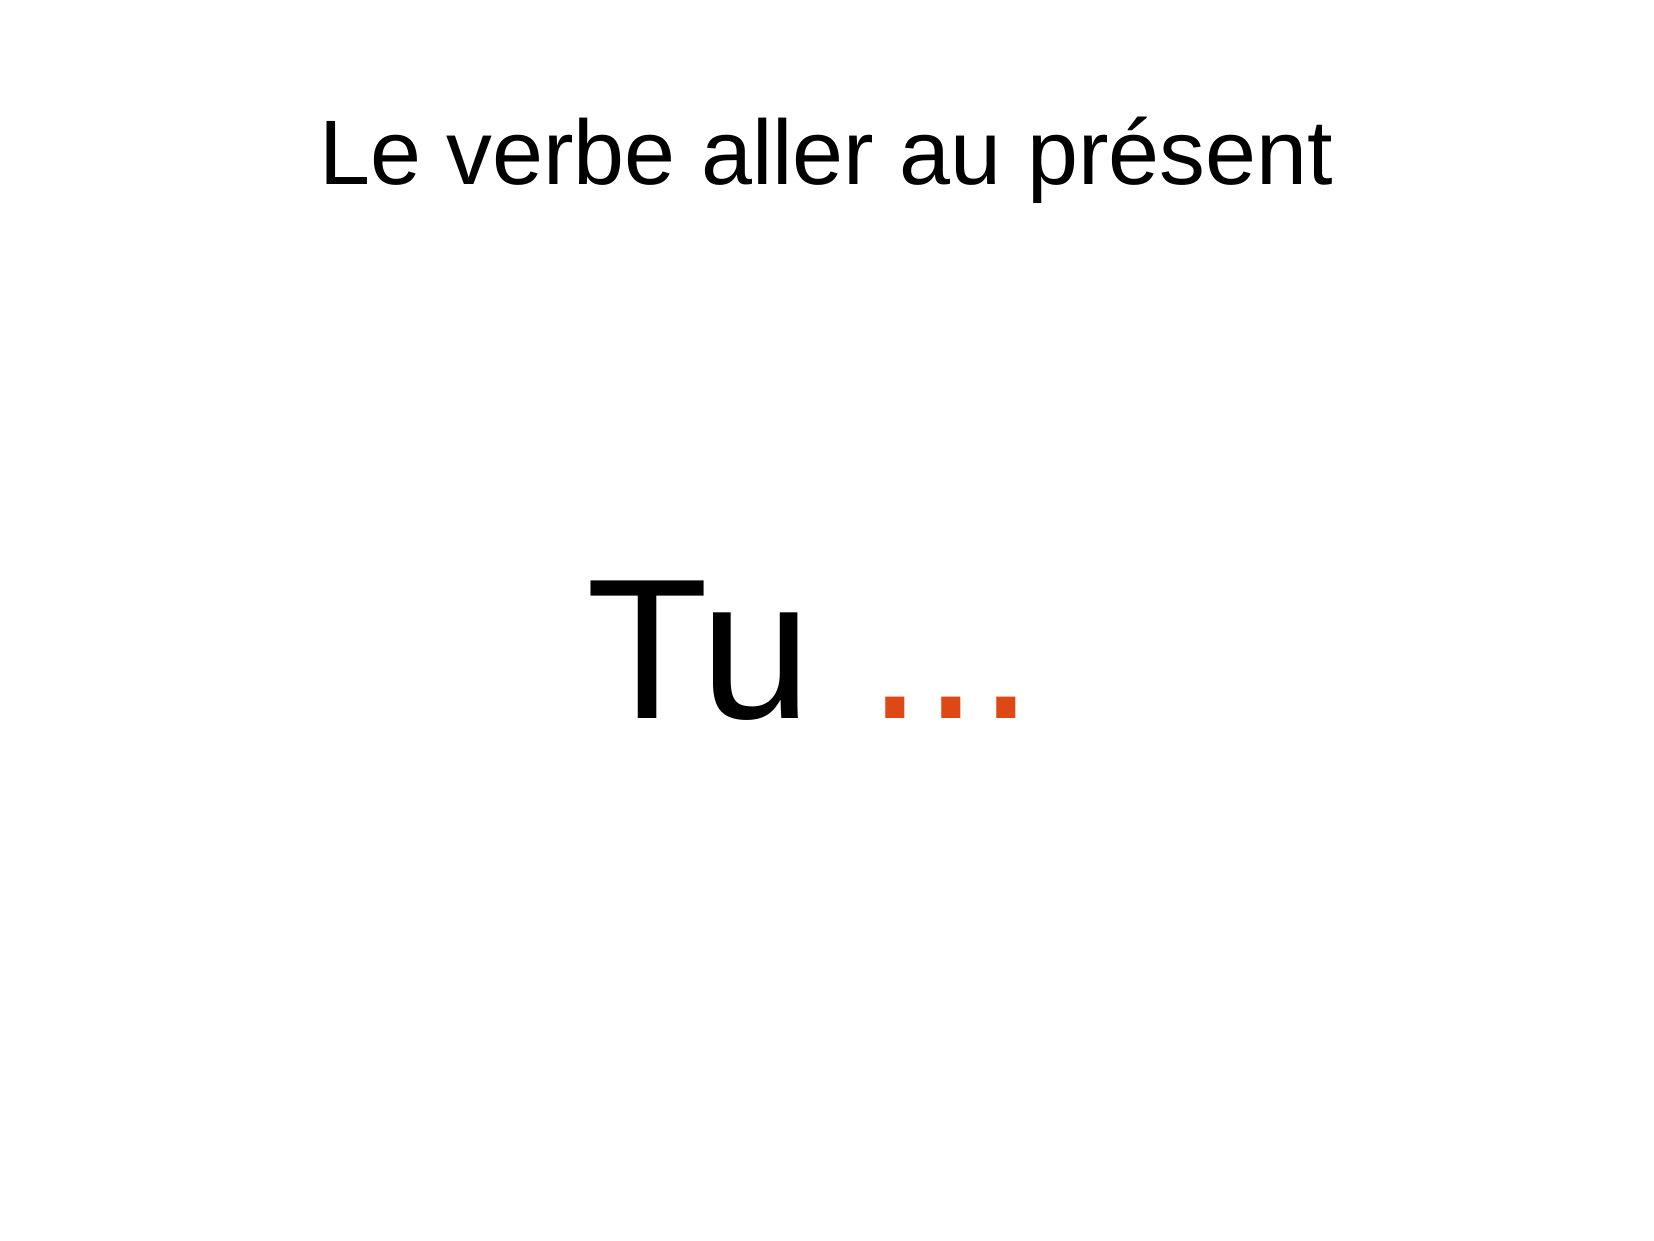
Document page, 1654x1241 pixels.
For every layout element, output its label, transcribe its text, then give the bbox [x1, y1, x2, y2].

subtitle Tu ... [82, 290, 1538, 1010]
title Le verbe aller au présent [82, 49, 1571, 257]
